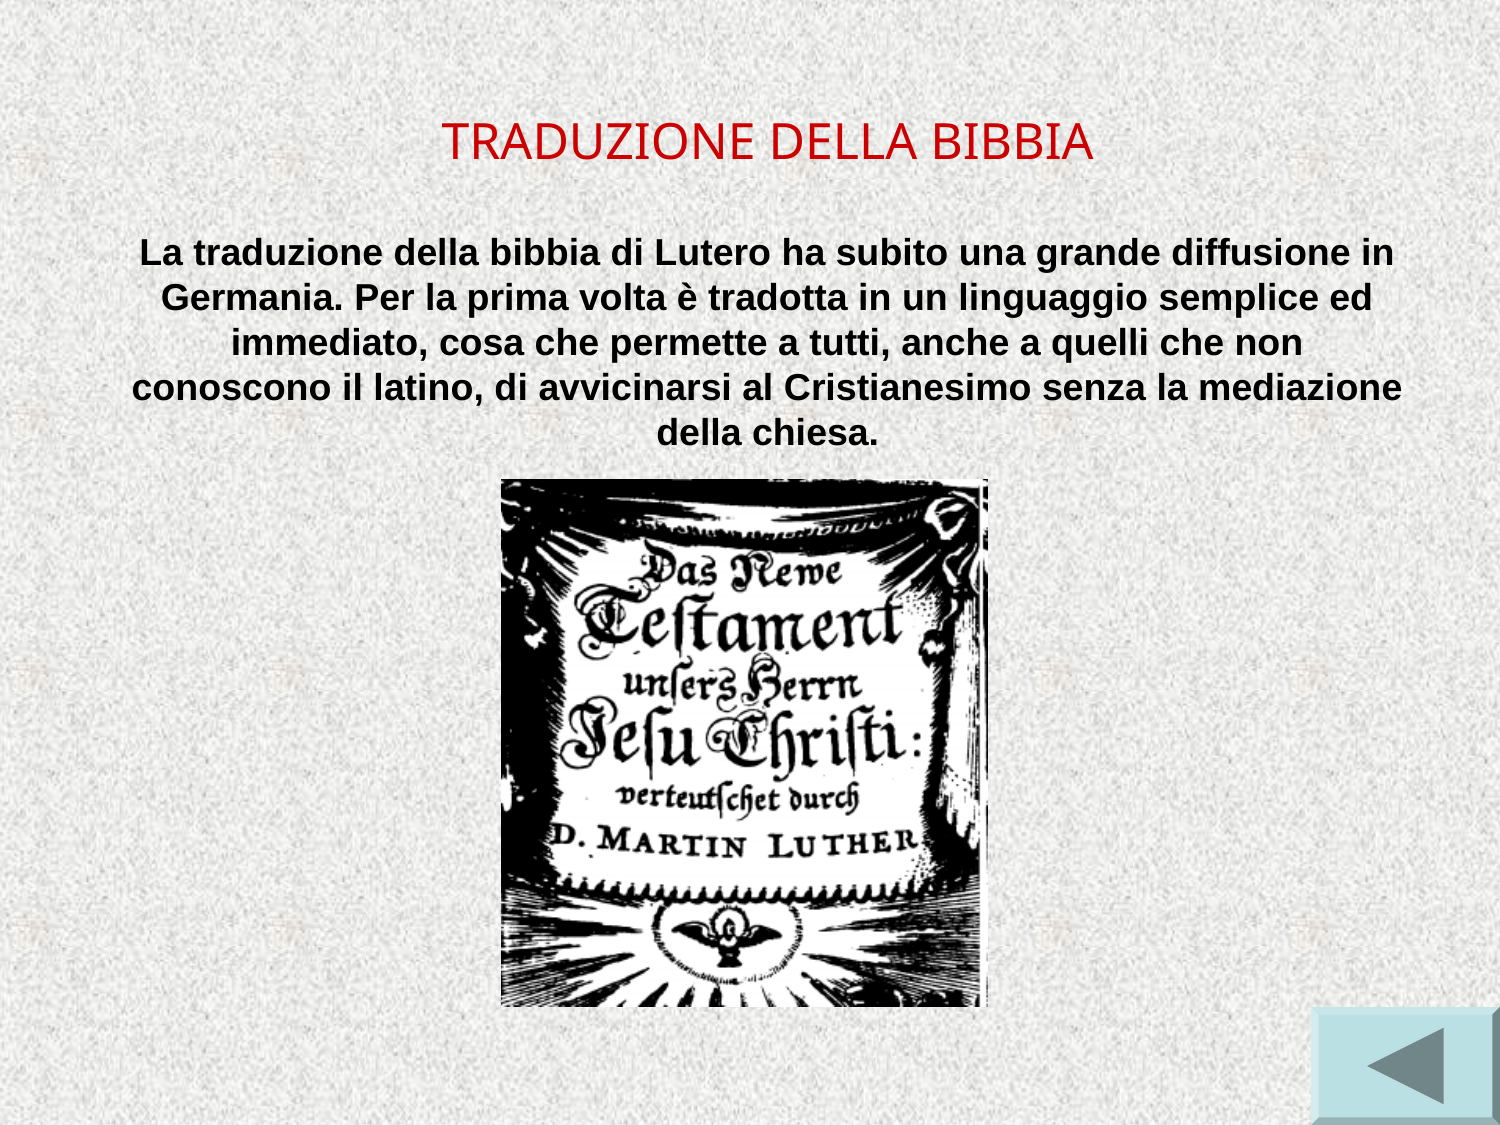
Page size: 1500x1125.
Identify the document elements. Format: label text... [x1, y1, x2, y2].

picture [0, 0, 1500, 1125]
text_box La traduzione della bibbia di Lutero ha subito una grande diffusione in Germania. Per la prima volta è tradotta in un linguaggio semplice ed immediato, cosa che permette a tutti, anche a quelli che non conoscono il latino, di avvicinarsi al Cristianesimo senza la mediazione della chiesa. [112, 219, 1424, 461]
text_box [1312, 1007, 1500, 1125]
text_box TRADUZIONE DELLA BIBBIA [301, 101, 1235, 178]
